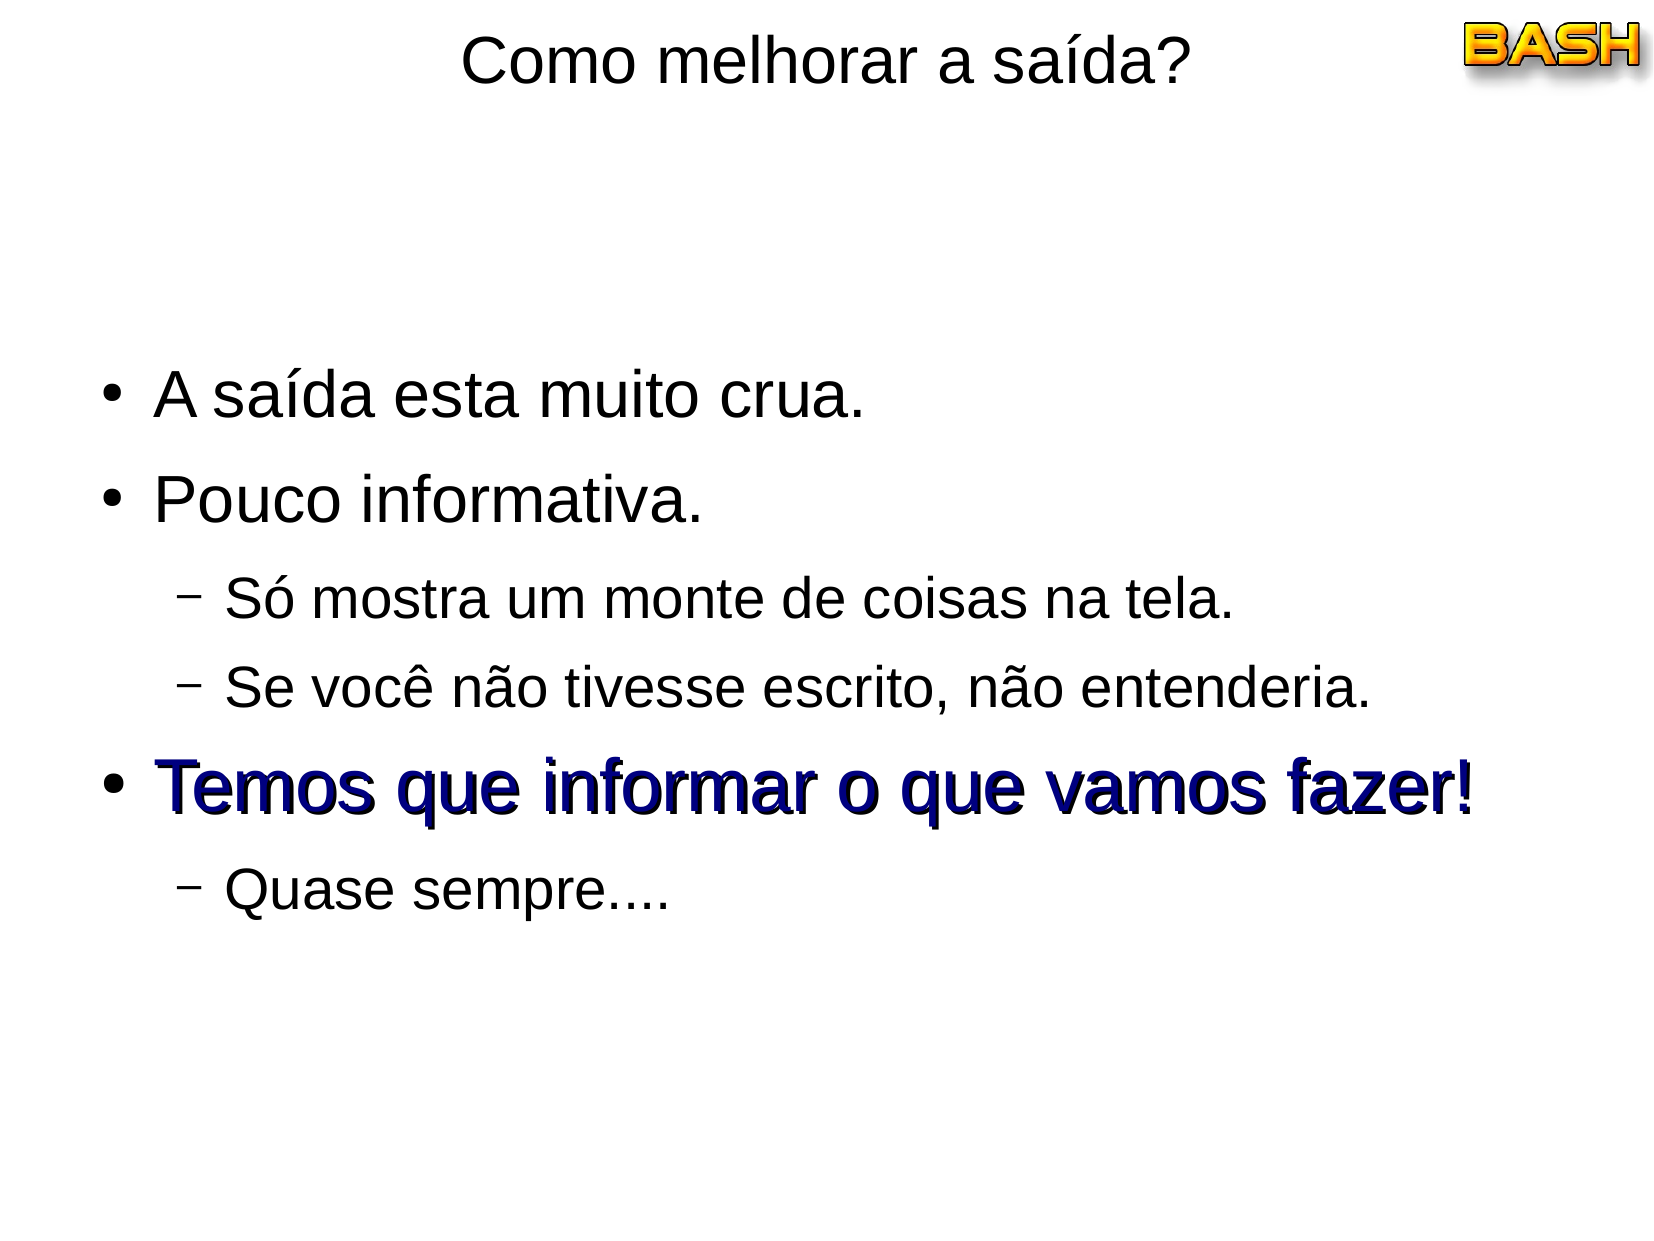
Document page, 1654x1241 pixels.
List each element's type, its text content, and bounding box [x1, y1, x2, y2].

title Como melhorar a saída? [82, 22, 1571, 98]
picture [1450, 0, 1654, 96]
list A saída esta muito crua. Pouco informativa. Só mostra um monte de coisas na tela. Se você não tivesse escrito, não entenderia. Temos que informar o que vamos fazer! Quase sempre.... [82, 357, 1571, 922]
